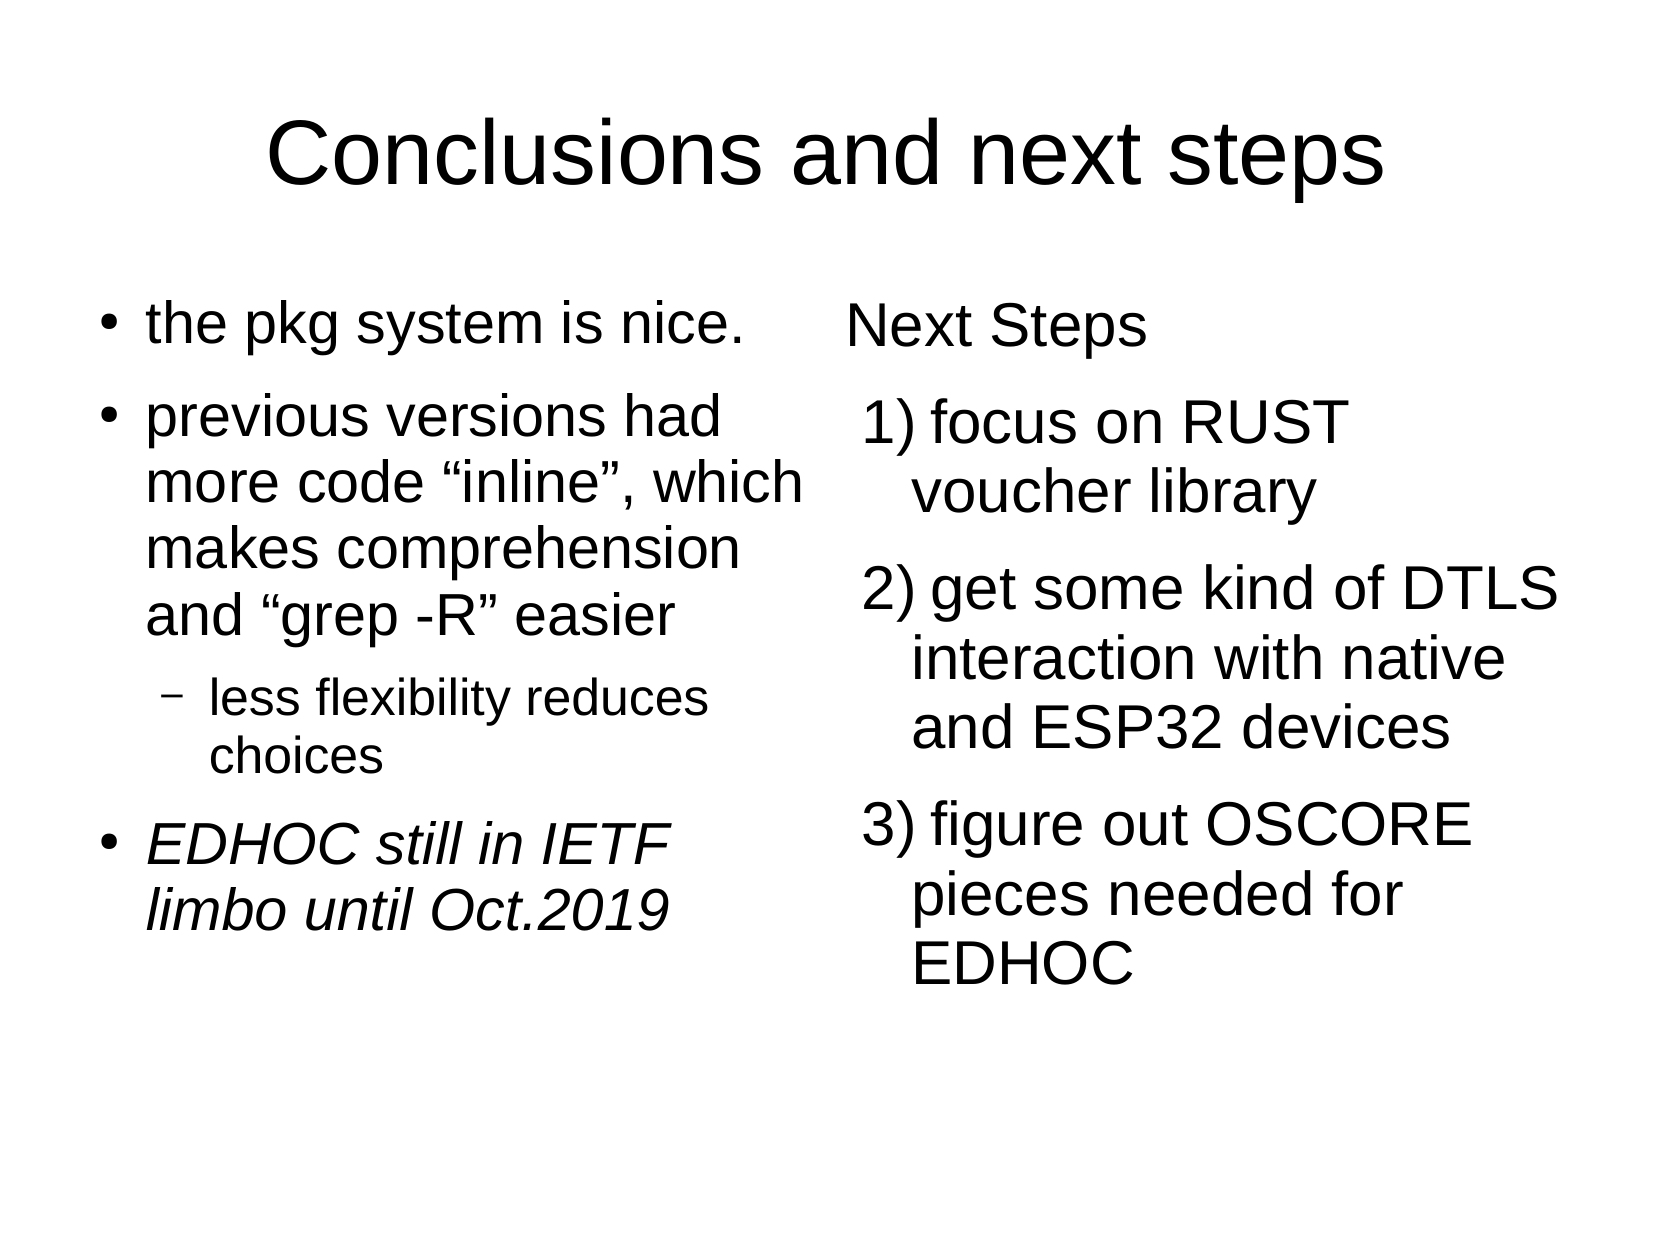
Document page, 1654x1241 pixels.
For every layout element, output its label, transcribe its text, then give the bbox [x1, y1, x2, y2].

list Next Steps focus on RUST voucher library get some kind of DTLS interaction with native and ESP32 devices figure out OSCORE pieces needed for EDHOC [845, 290, 1572, 1010]
list the pkg system is nice. previous versions had more code “inline”, which makes comprehension and “grep -R” easier less flexibility reduces choices EDHOC still in IETF limbo until Oct.2019 [82, 290, 809, 1010]
title Conclusions and next steps [82, 49, 1571, 257]
